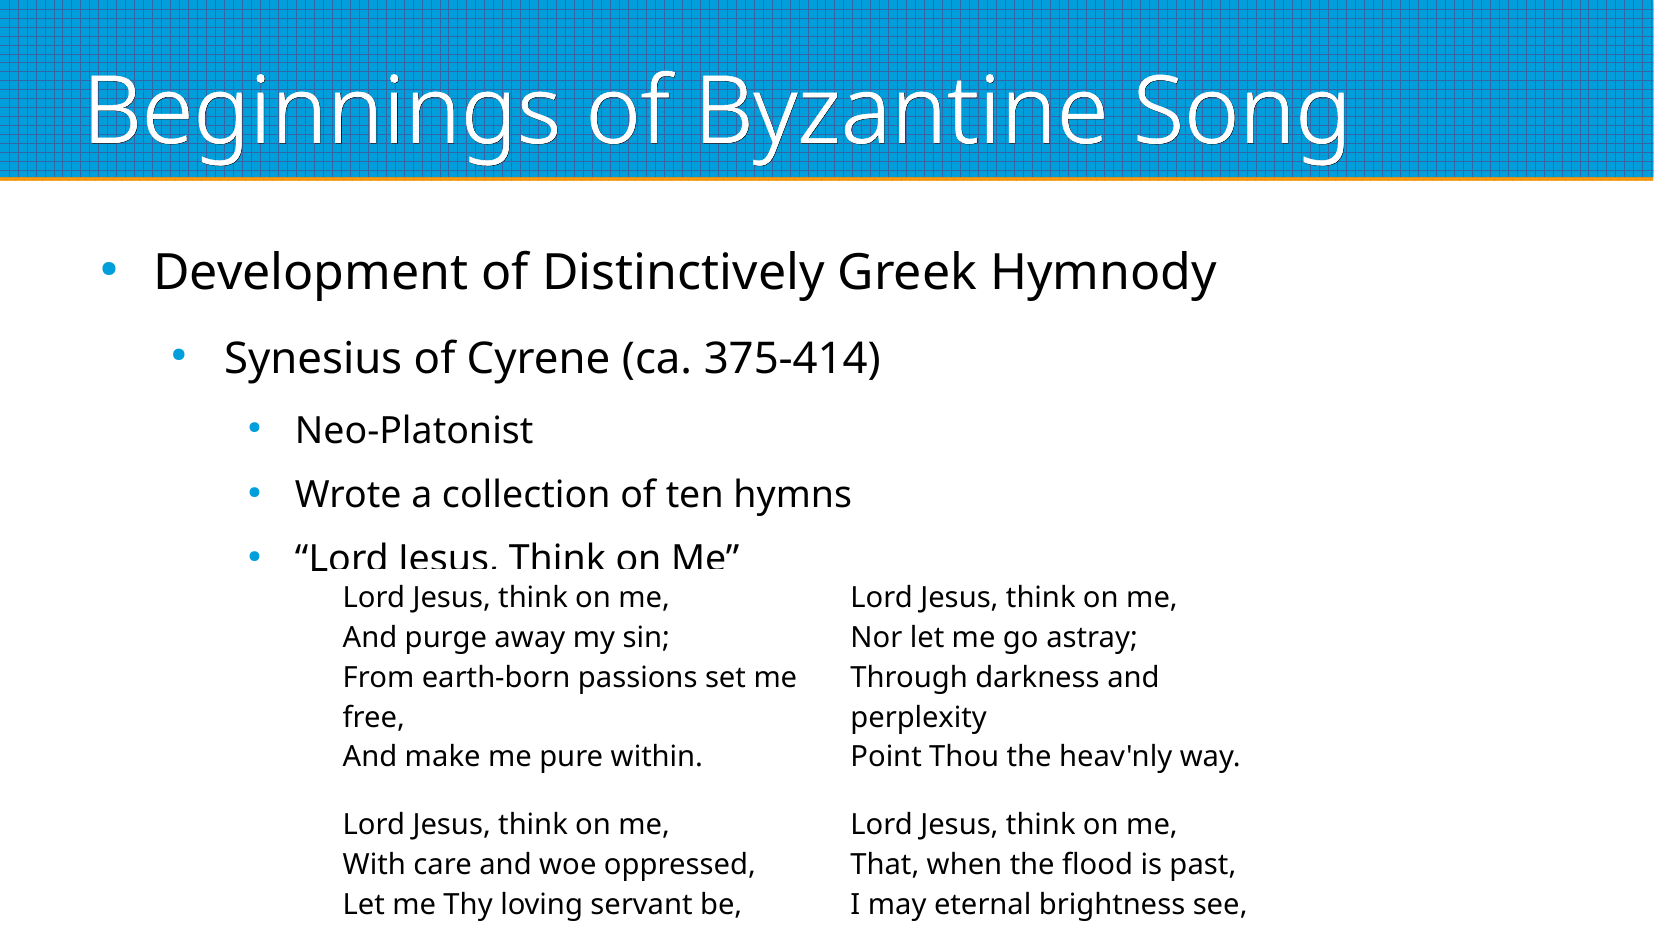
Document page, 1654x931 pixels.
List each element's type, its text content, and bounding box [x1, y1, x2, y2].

list Development of Distinctively Greek Hymnody Synesius of Cyrene (ca. 375-414) Neo-Platonist Wrote a collection of ten hymns “Lord Jesus, Think on Me” [82, 236, 1563, 863]
table_header Lord Jesus, think on me, And purge away my sin; From earth-born passions set me free, And make me pure within. Lord Jesus, think on me, With care and woe oppressed, Let me Thy loving servant be, And taste Thy promised rest. [329, 570, 836, 931]
title Beginnings of Byzantine Song [82, 14, 1571, 171]
table_header Lord Jesus, think on me, Nor let me go astray; Through darkness and perplexity Point Thou the heav'nly way. Lord Jesus, think on me, That, when the flood is past, I may eternal brightness see, And share Thy joy at last. [837, 570, 1273, 931]
